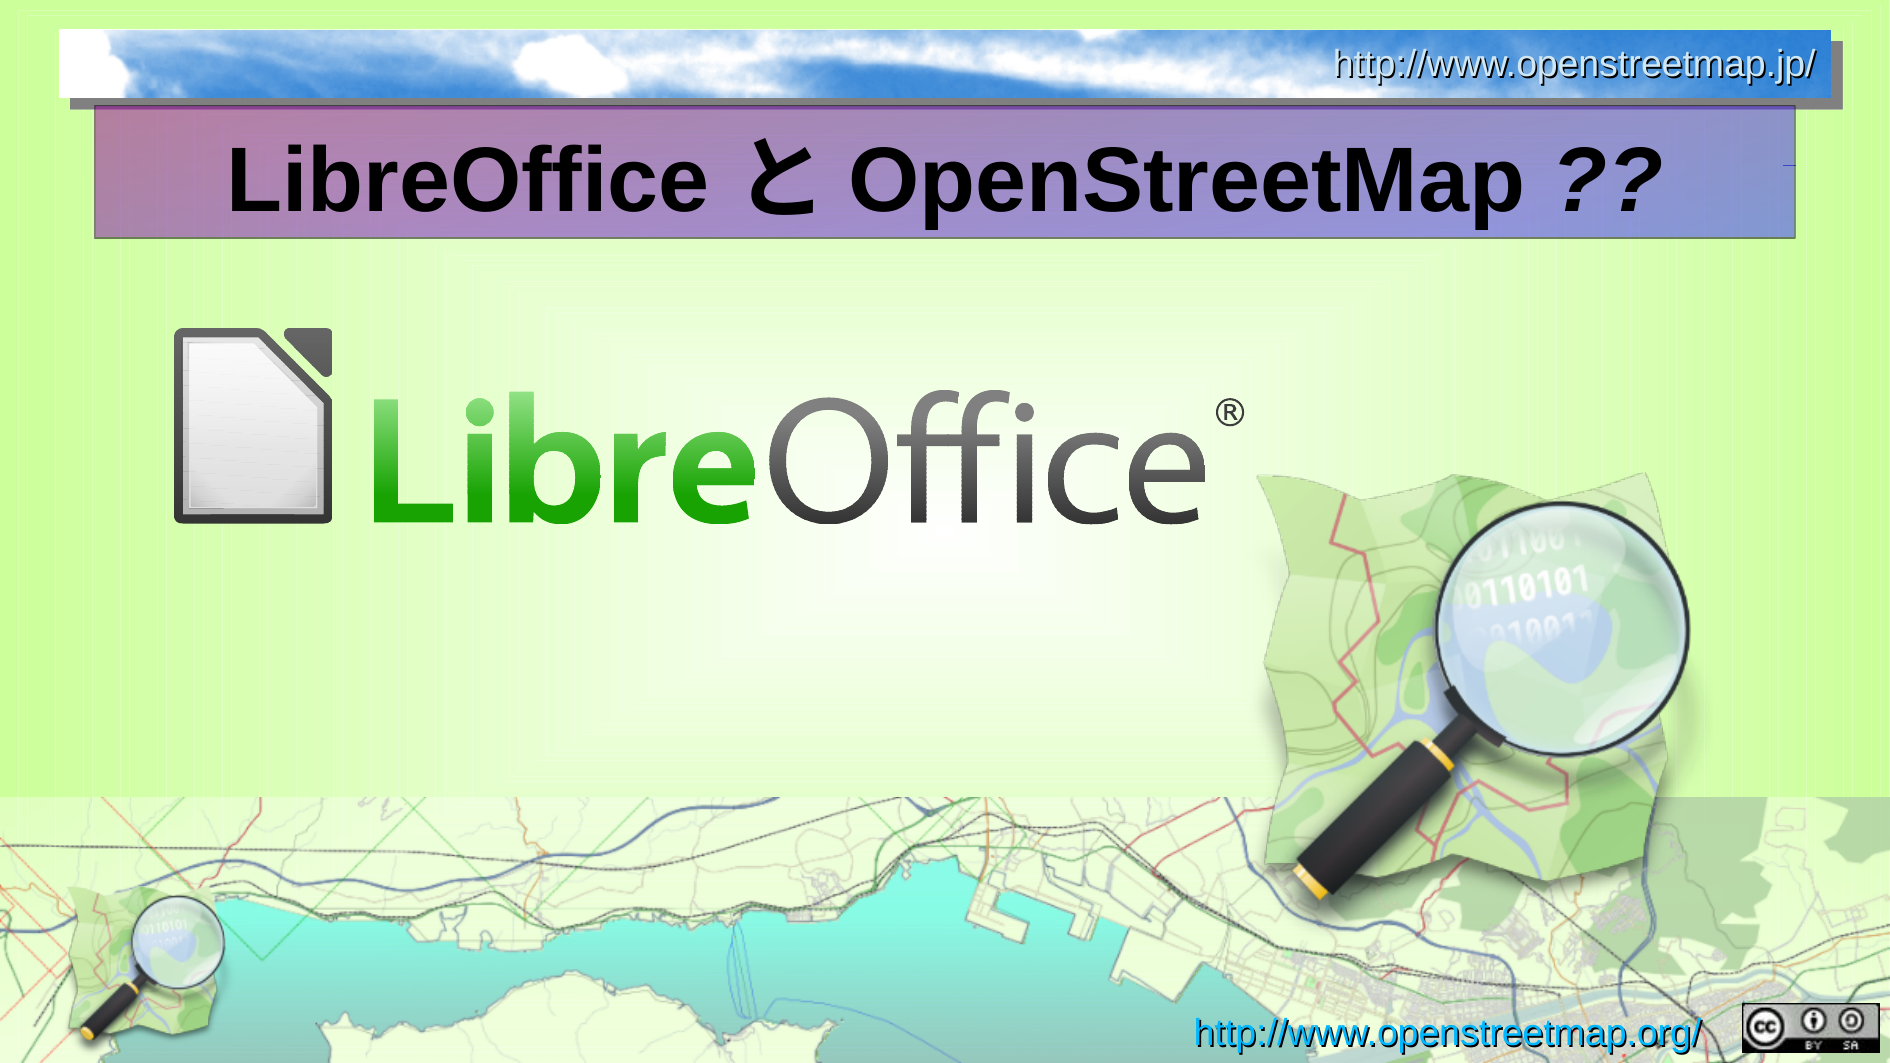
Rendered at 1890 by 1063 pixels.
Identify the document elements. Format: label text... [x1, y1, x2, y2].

picture [59, 29, 1831, 98]
picture [0, 248, 1890, 1063]
title LibreOffice と OpenStreetMap ?? [94, 112, 1796, 231]
